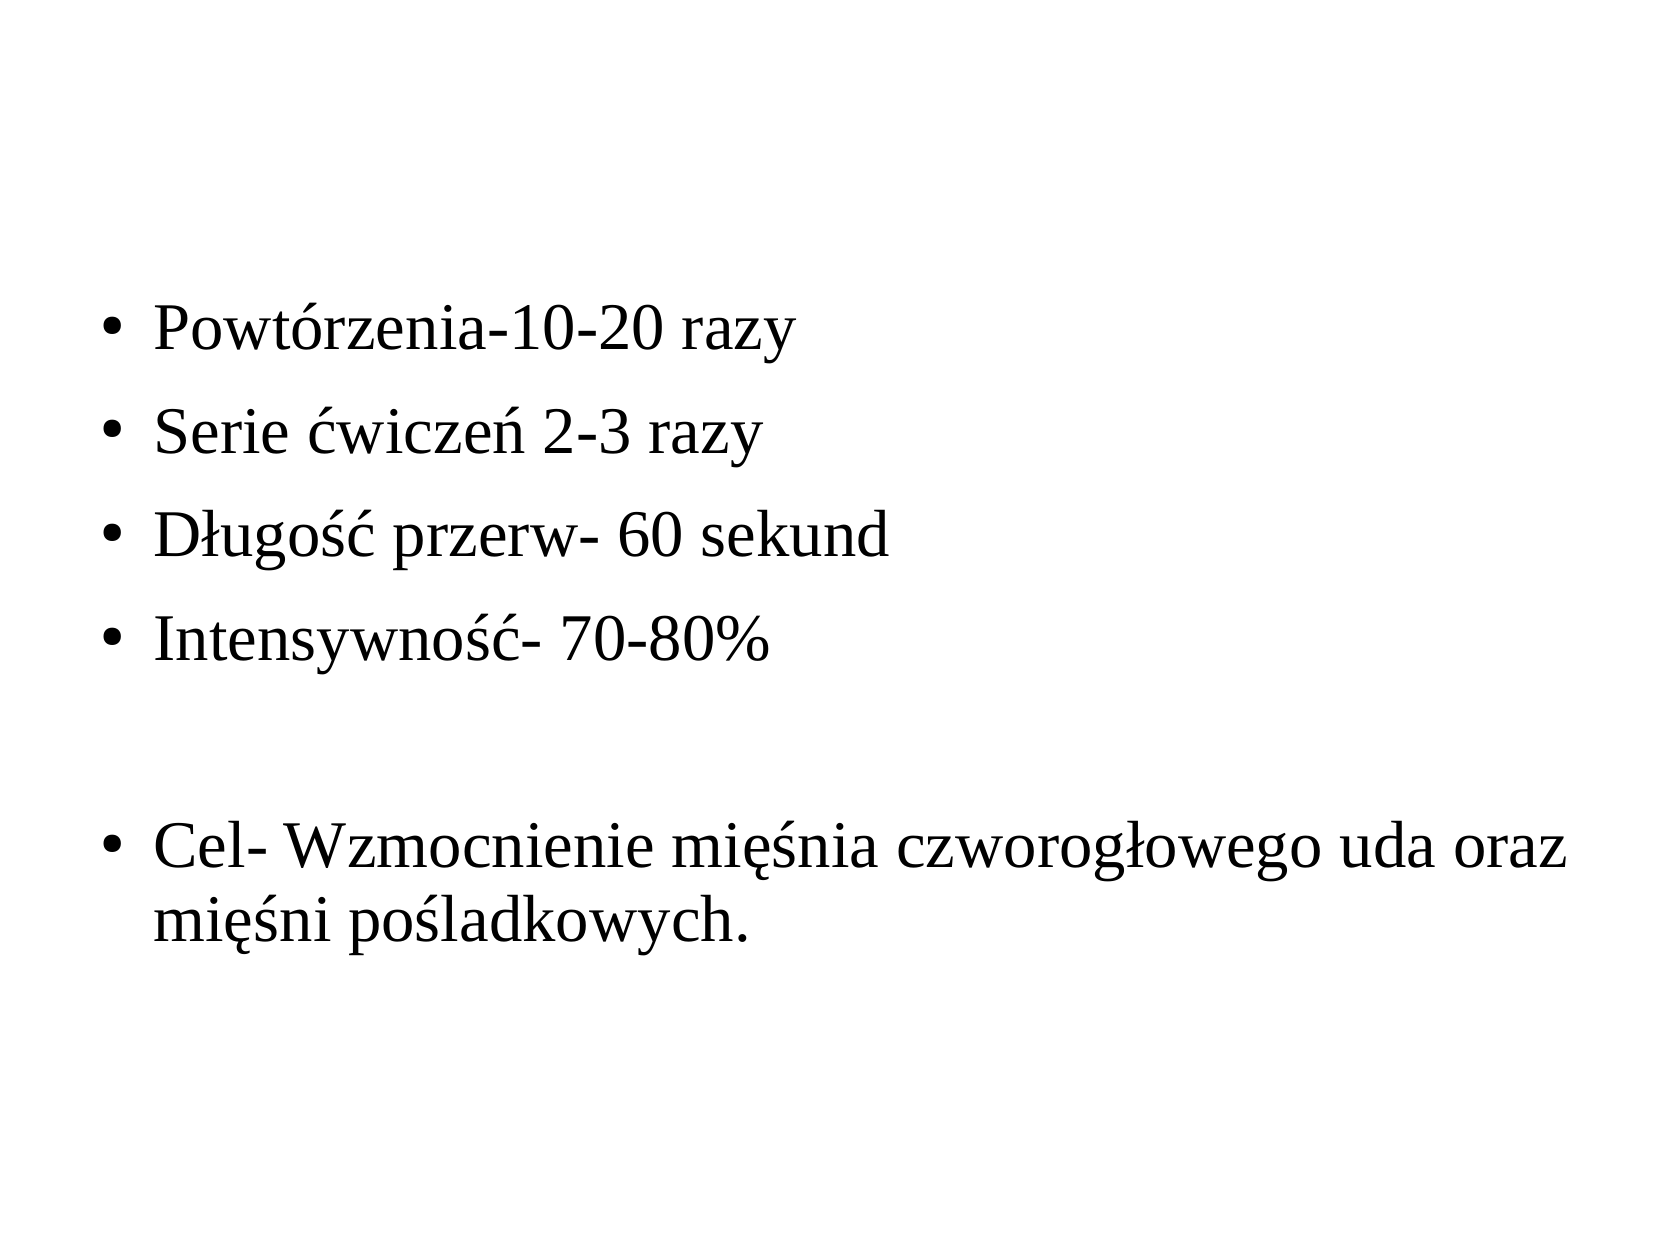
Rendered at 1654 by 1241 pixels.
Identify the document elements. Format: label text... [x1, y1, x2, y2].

list Powtórzenia-10-20 razy Serie ćwiczeń 2-3 razy Długość przerw- 60 sekund Intensywność- 70-80% Cel- Wzmocnienie mięśnia czworogłowego uda oraz mięśni pośladkowych. [82, 290, 1571, 1109]
